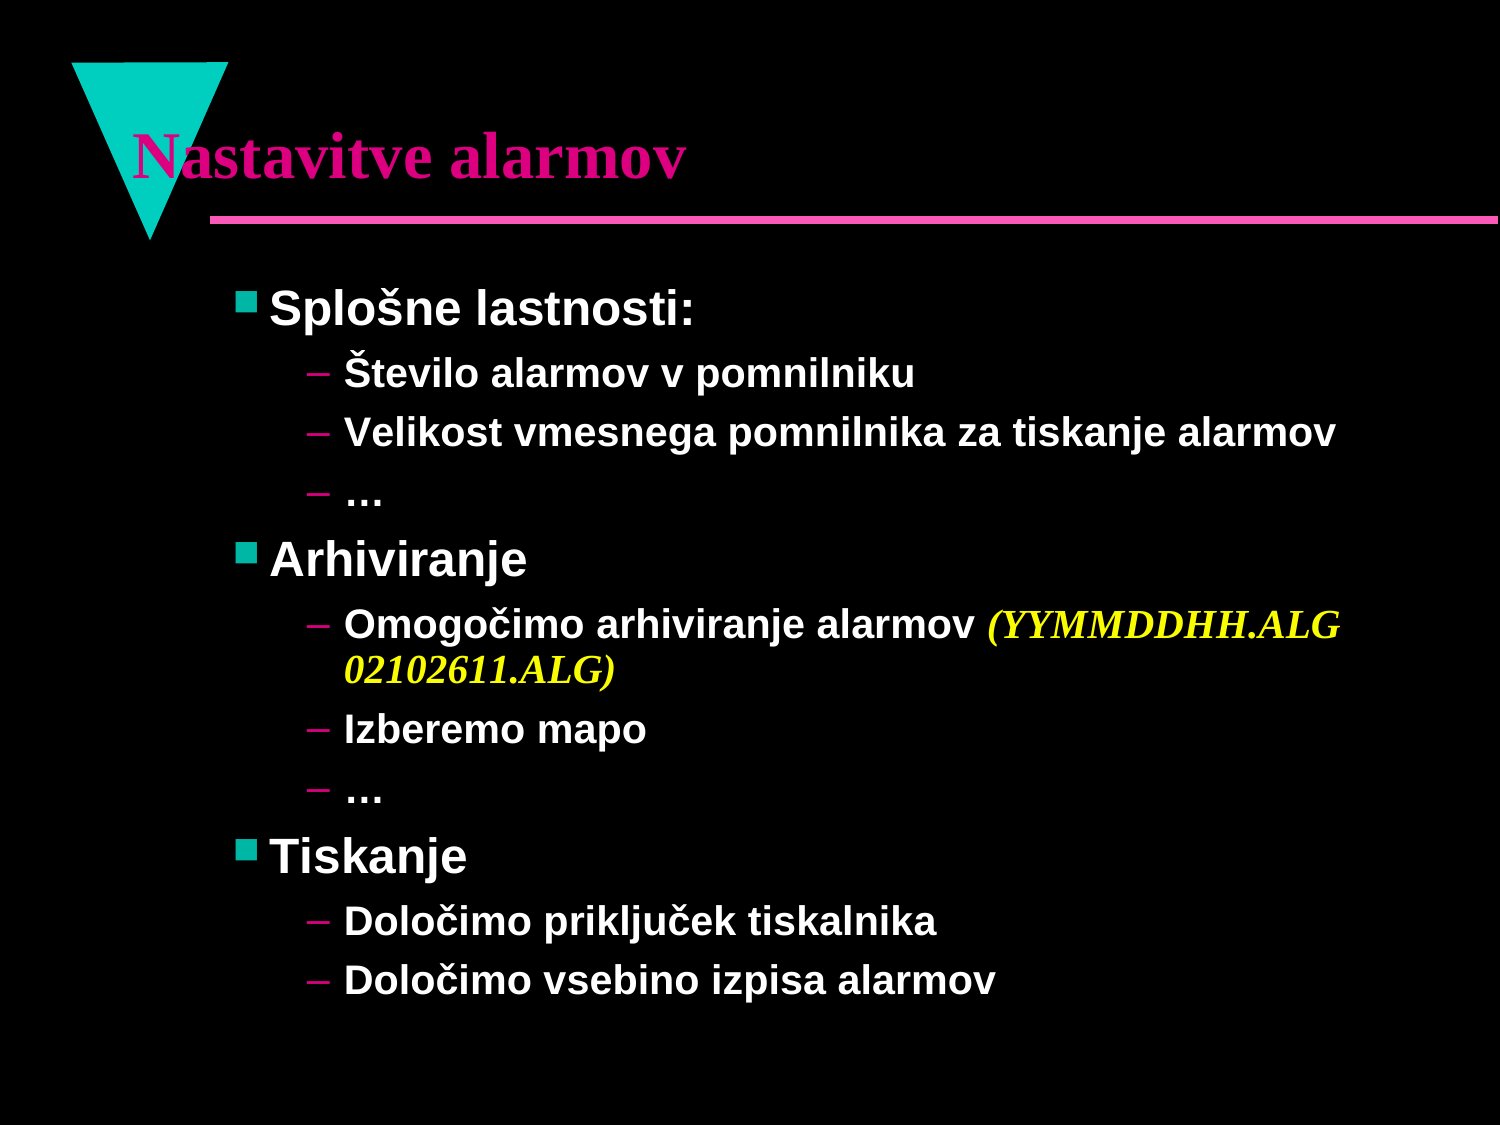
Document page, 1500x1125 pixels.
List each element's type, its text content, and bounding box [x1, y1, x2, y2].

list Splošne lastnosti: Število alarmov v pomnilniku Velikost vmesnega pomnilnika za tiskanje alarmov … Arhiviranje Omogočimo arhiviranje alarmov (YYMMDDHH.ALG 02102611.ALG) Izberemo mapo … Tiskanje Določimo priključek tiskalnika Določimo vsebino izpisa alarmov [143, 275, 1476, 1020]
title Nastavitve alarmov [117, 63, 1500, 251]
